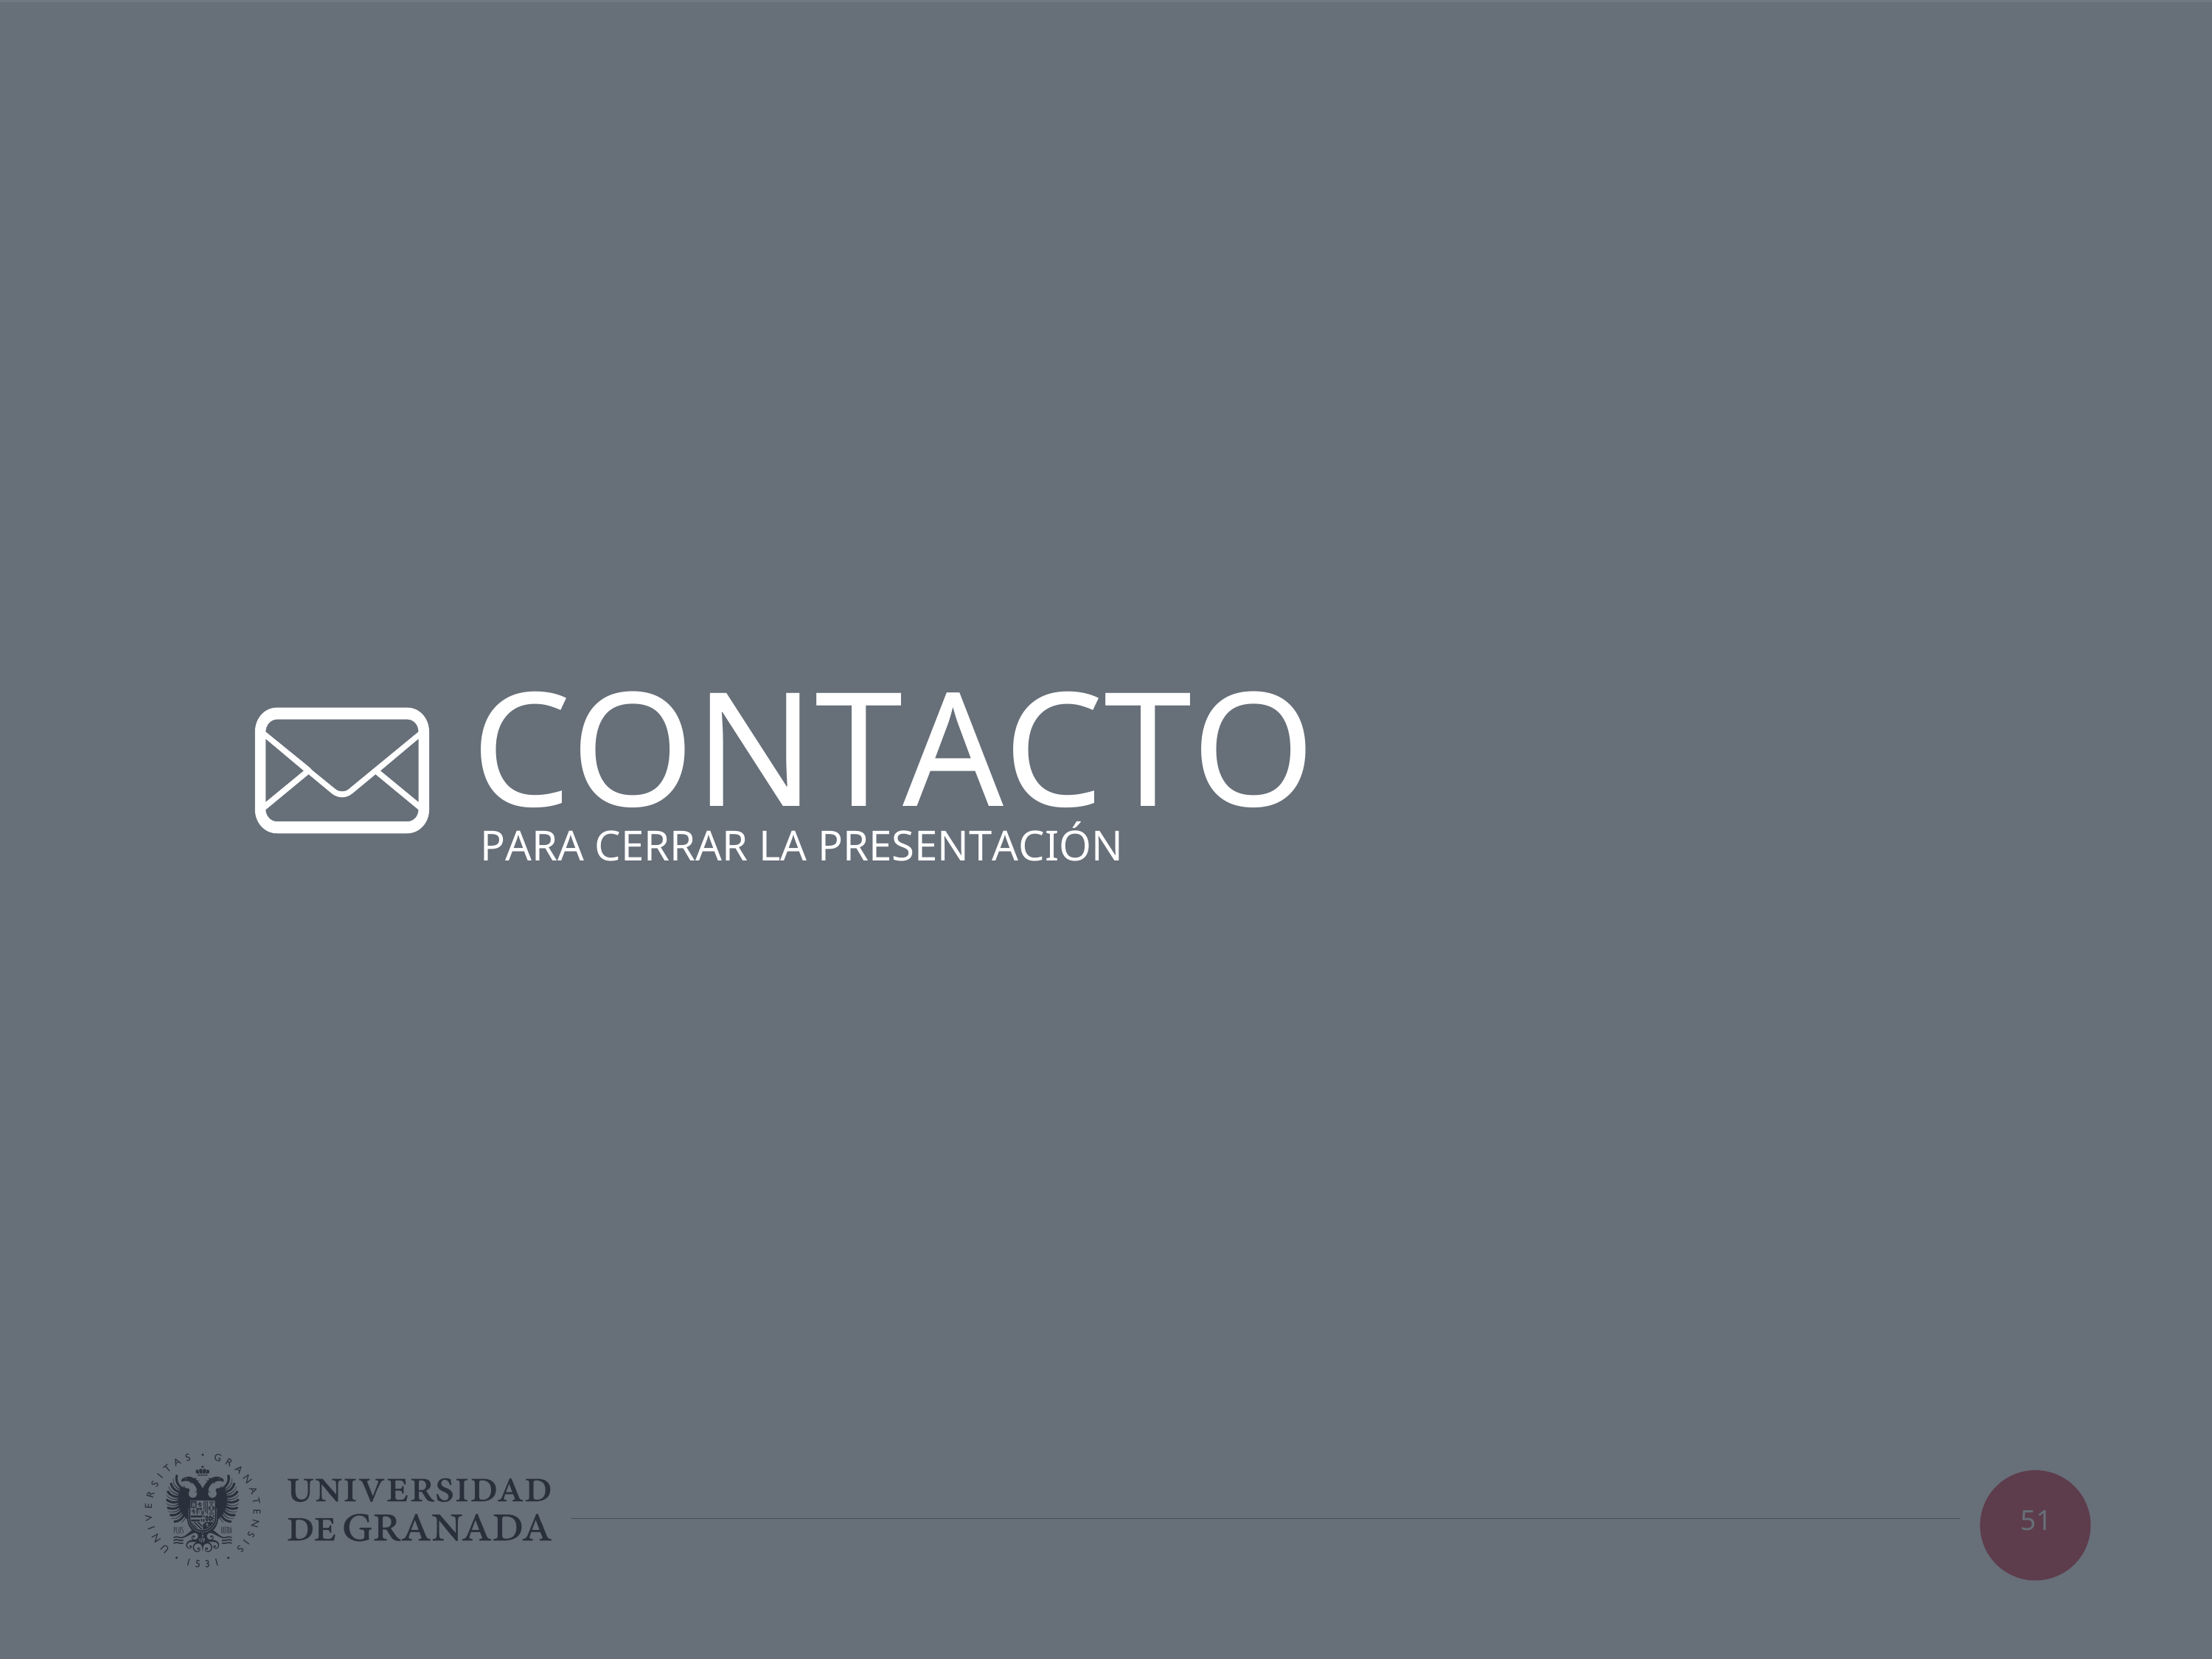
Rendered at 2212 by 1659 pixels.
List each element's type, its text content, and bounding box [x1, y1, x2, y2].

text_box CONTACTO [460, 642, 2143, 844]
text_box PARA CERRAR LA PRESENTACIÓN [469, 813, 2152, 875]
text_box [0, 0, 2212, 1659]
